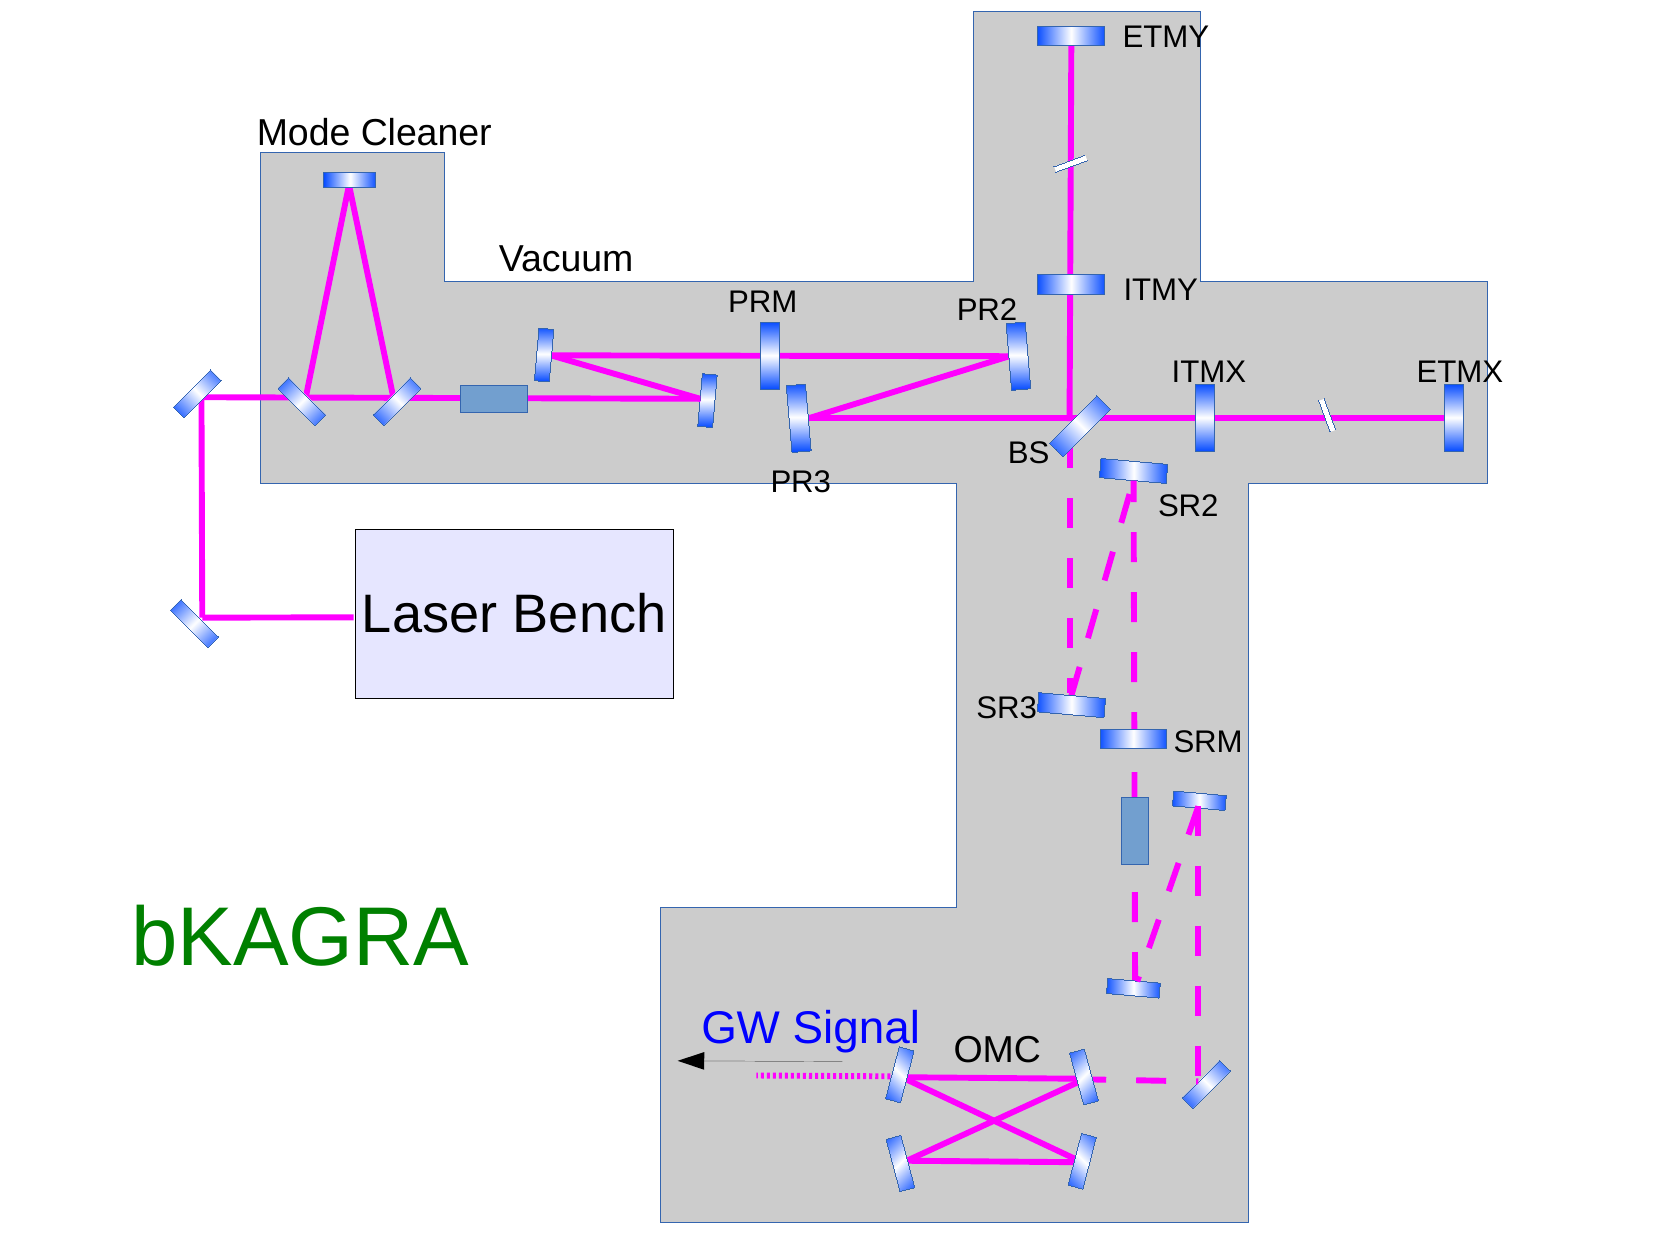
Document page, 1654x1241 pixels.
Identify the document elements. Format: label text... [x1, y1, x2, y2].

text_box ITMX [1156, 346, 1269, 398]
text_box ETMY [1107, 11, 1234, 62]
text_box Vacuum [484, 230, 649, 288]
text_box PR3 [755, 456, 851, 507]
text_box [170, 599, 219, 648]
text_box BS [993, 427, 1065, 478]
text_box OMC [938, 1021, 1056, 1079]
text_box [260, 11, 1488, 1223]
text_box Laser Bench [355, 529, 674, 699]
text_box GW Signal [686, 994, 936, 1061]
text_box ETMX [1401, 346, 1526, 398]
text_box SRM [1158, 716, 1265, 767]
text_box Mode Cleaner [242, 103, 507, 161]
text_box SR3 [961, 683, 1053, 734]
text_box [173, 369, 222, 418]
text_box PRM [713, 276, 828, 327]
text_box bKAGRA [116, 882, 484, 991]
text_box ITMY [1108, 264, 1226, 315]
text_box SR2 [1143, 480, 1244, 531]
text_box PR2 [942, 284, 1045, 335]
